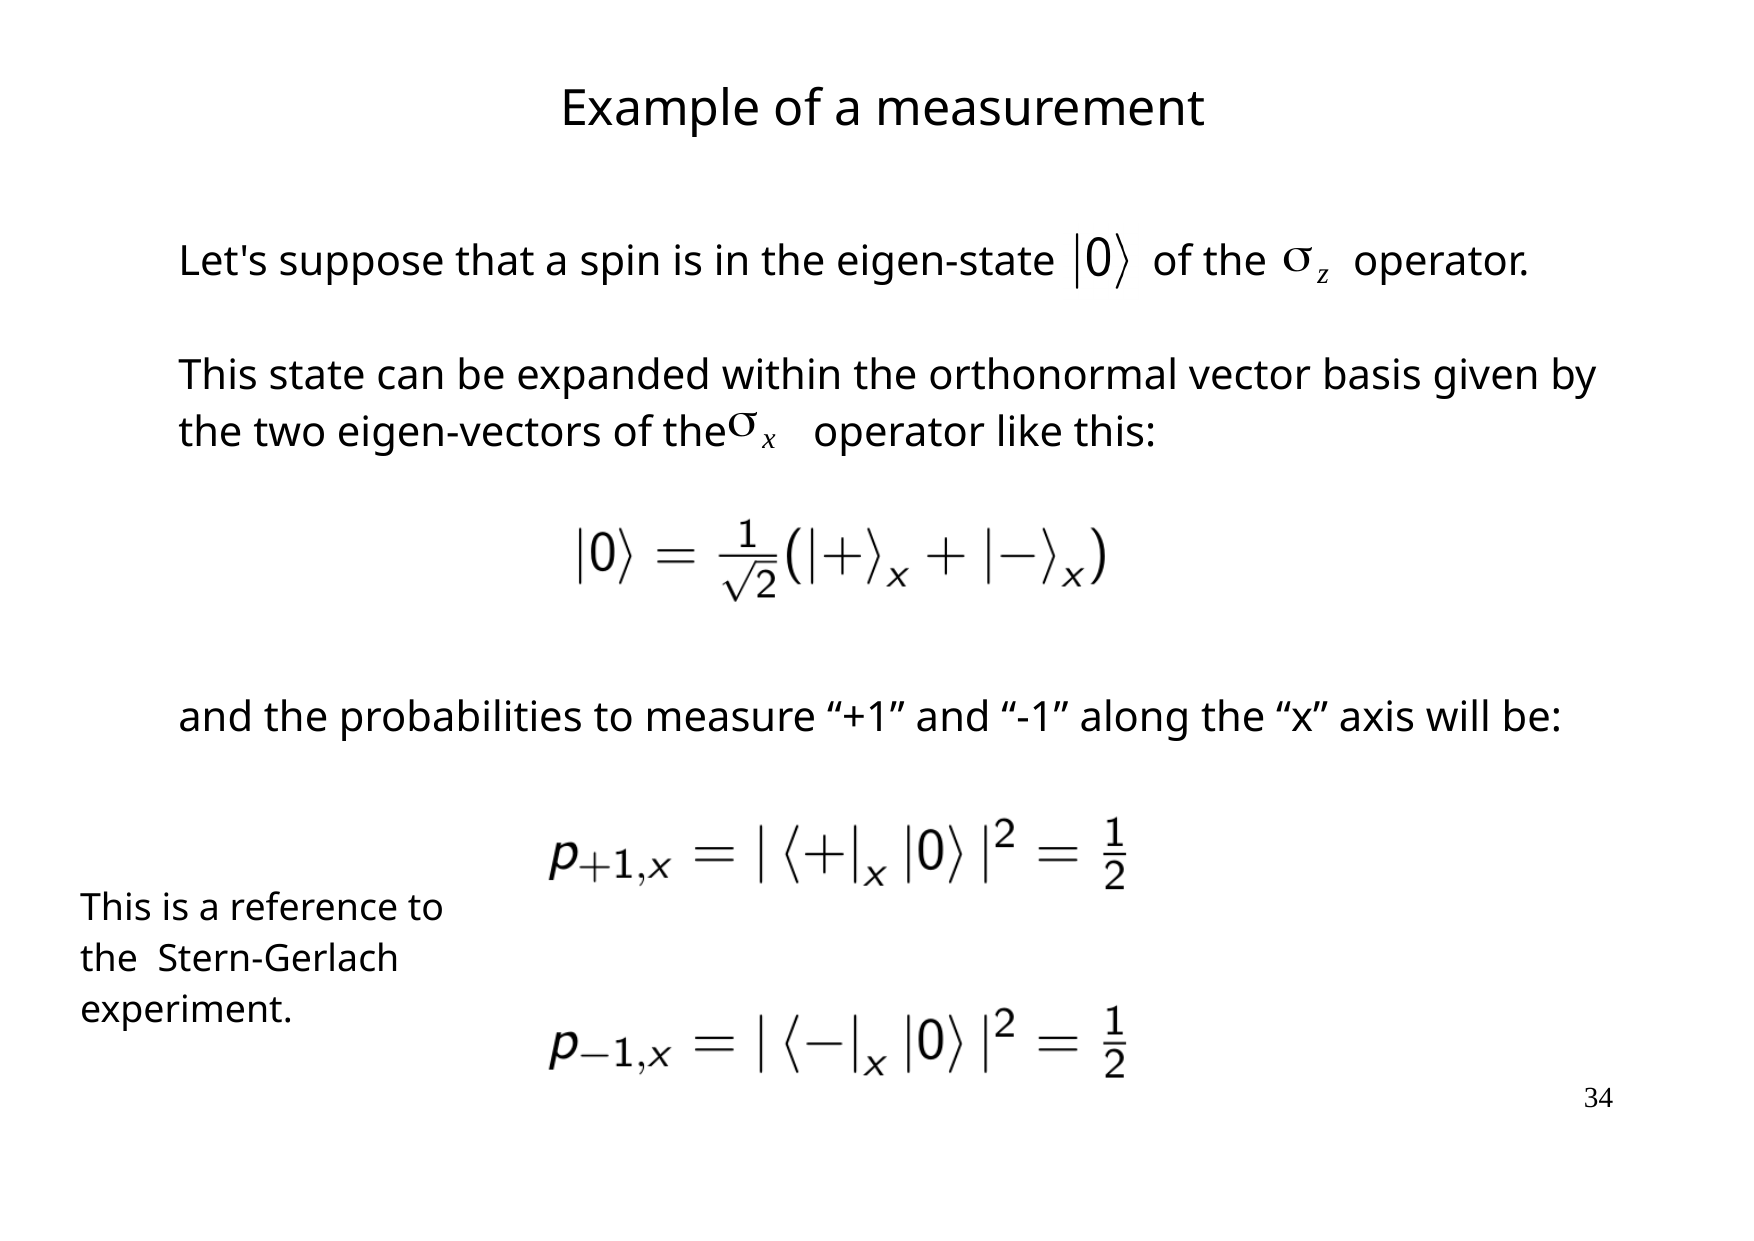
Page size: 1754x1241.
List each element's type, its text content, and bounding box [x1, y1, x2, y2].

picture [1063, 223, 1139, 301]
chart [1276, 244, 1337, 290]
chart [721, 409, 784, 455]
picture [542, 500, 1143, 615]
picture [508, 787, 1184, 1114]
text_box Example of a measurement [545, 64, 1209, 145]
text_box This is a reference to the Stern-Gerlach experiment. [65, 873, 458, 1035]
text_box Let's suppose that a spin is in the eigen-state of the operator. This state can be expanded within the orthonormal vector basis given by the two eigen-vectors of the operator like this: and the probabilities to measure “+1” and “-1” along the “x” axis will be: [163, 223, 1606, 725]
